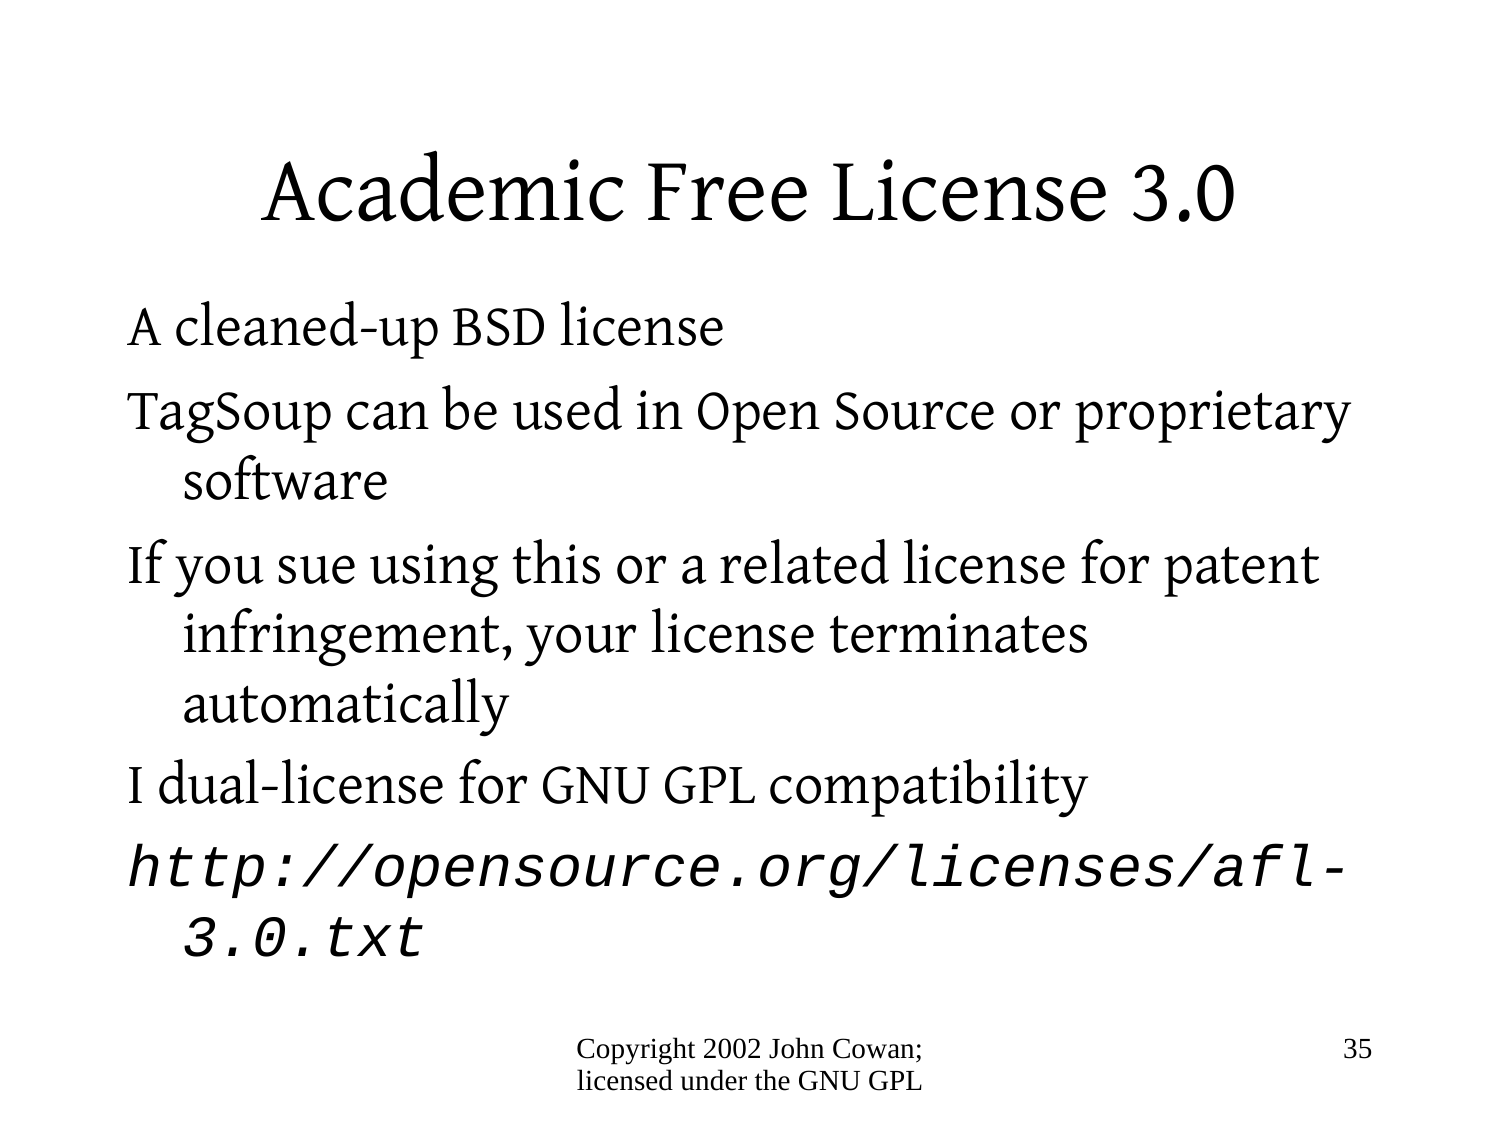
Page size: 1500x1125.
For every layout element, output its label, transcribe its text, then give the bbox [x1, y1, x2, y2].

text_box Copyright 2002 John Cowan; licensed under the GNU GPL [512, 1025, 988, 1107]
list A cleaned-up BSD license TagSoup can be used in Open Source or proprietary software If you sue using this or a related license for patent infringement, your license terminates automatically I dual-license for GNU GPL compatibility http://opensource.org/licenses/afl-3.0.txt [112, 287, 1388, 1000]
title Academic Free License 3.0 [112, 99, 1388, 287]
text_box 35 [1074, 1025, 1388, 1074]
